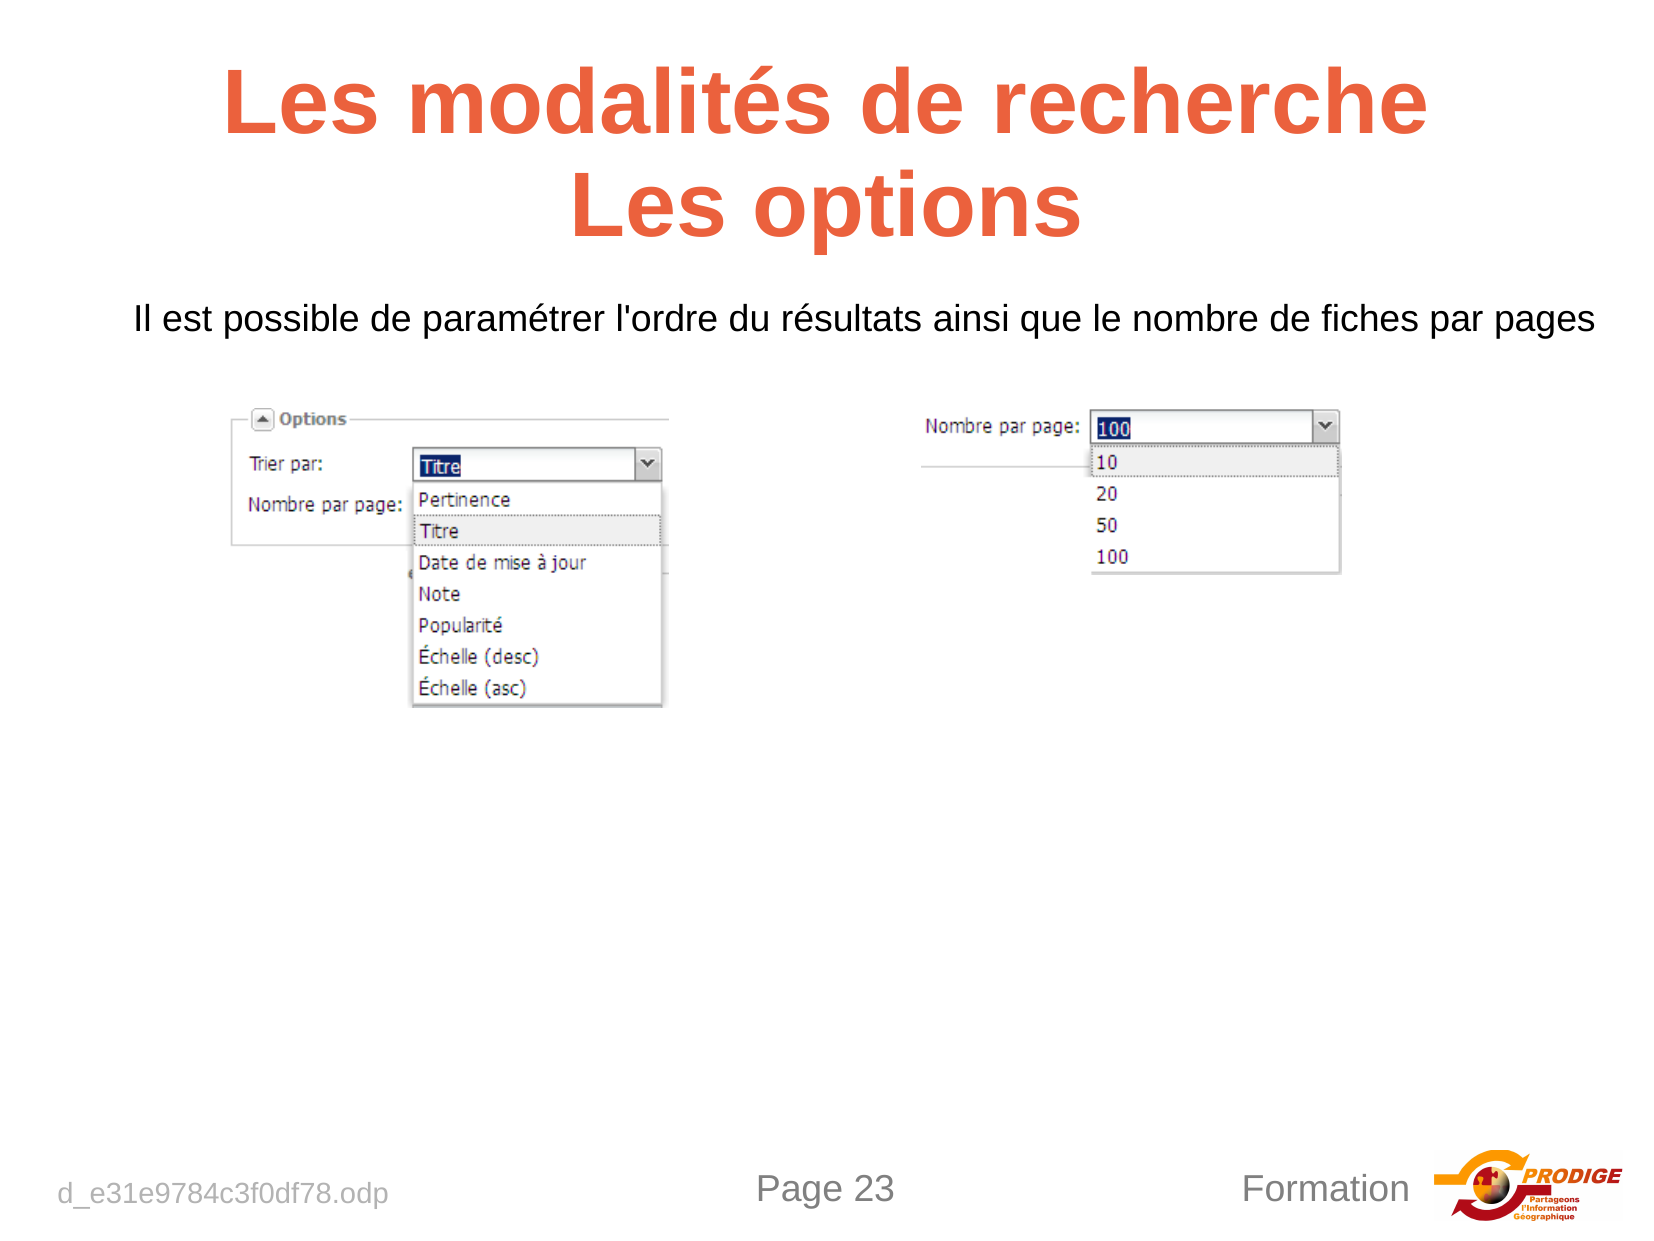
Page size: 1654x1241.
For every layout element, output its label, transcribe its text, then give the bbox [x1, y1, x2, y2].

picture [228, 408, 669, 708]
text_box Il est possible de paramétrer l'ordre du résultats ainsi que le nombre de fiches par pages [118, 290, 1612, 348]
picture [1434, 1150, 1623, 1221]
picture [921, 408, 1342, 575]
title Les modalités de recherche Les options [82, 50, 1571, 256]
